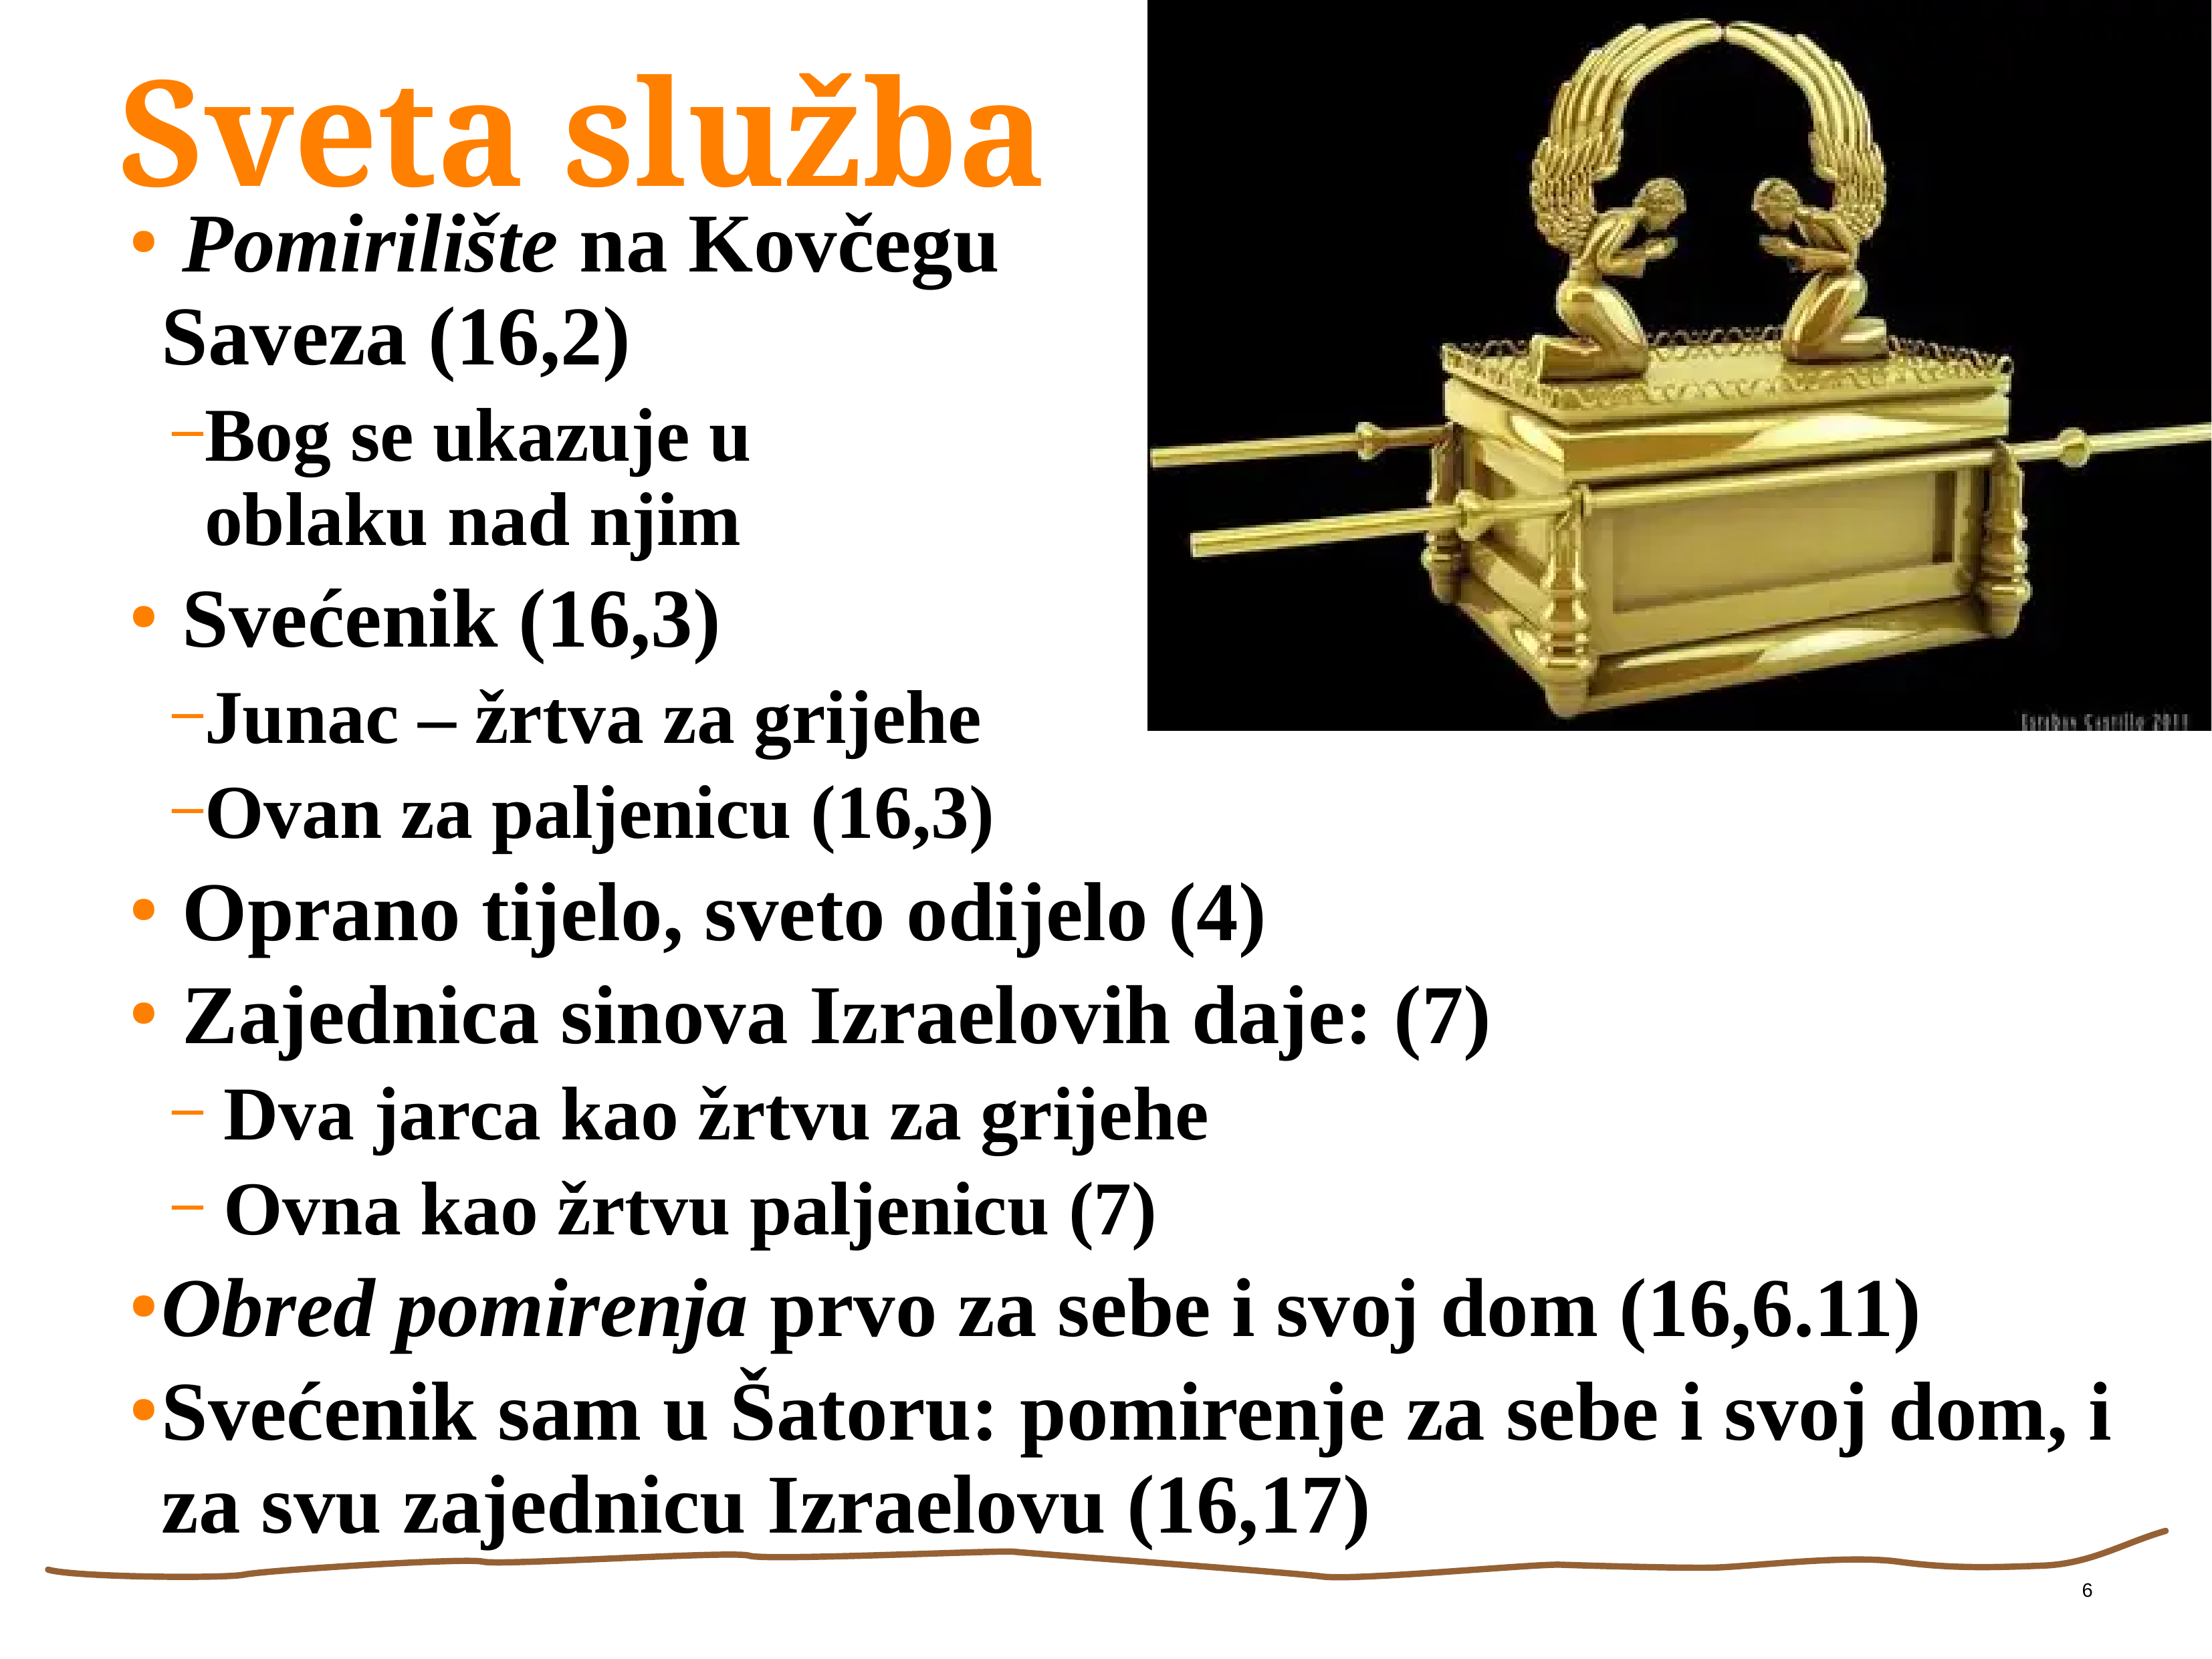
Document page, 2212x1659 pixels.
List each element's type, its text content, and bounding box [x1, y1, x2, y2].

list Pomirilište na Kovčegu Saveza (16,2) Bog se ukazuje u oblaku nad njim Svećenik (16,3) Junac – žrtva za grijehe Ovan za paljenicu (16,3) Oprano tijelo, sveto odijelo (4) Zajednica sinova Izraelovih daje: (7) Dva jarca kao žrtvu za grijehe Ovna kao žrtvu paljenicu (7) Obred pomirenja prvo za sebe i svoj dom (16,6.11) Svećenik sam u Šatoru: pomirenje za sebe i svoj dom, i za svu zajednicu Izraelovu (16,17) [118, 197, 2132, 1560]
picture [1147, 0, 2212, 731]
title Sveta služba [118, 37, 1147, 197]
